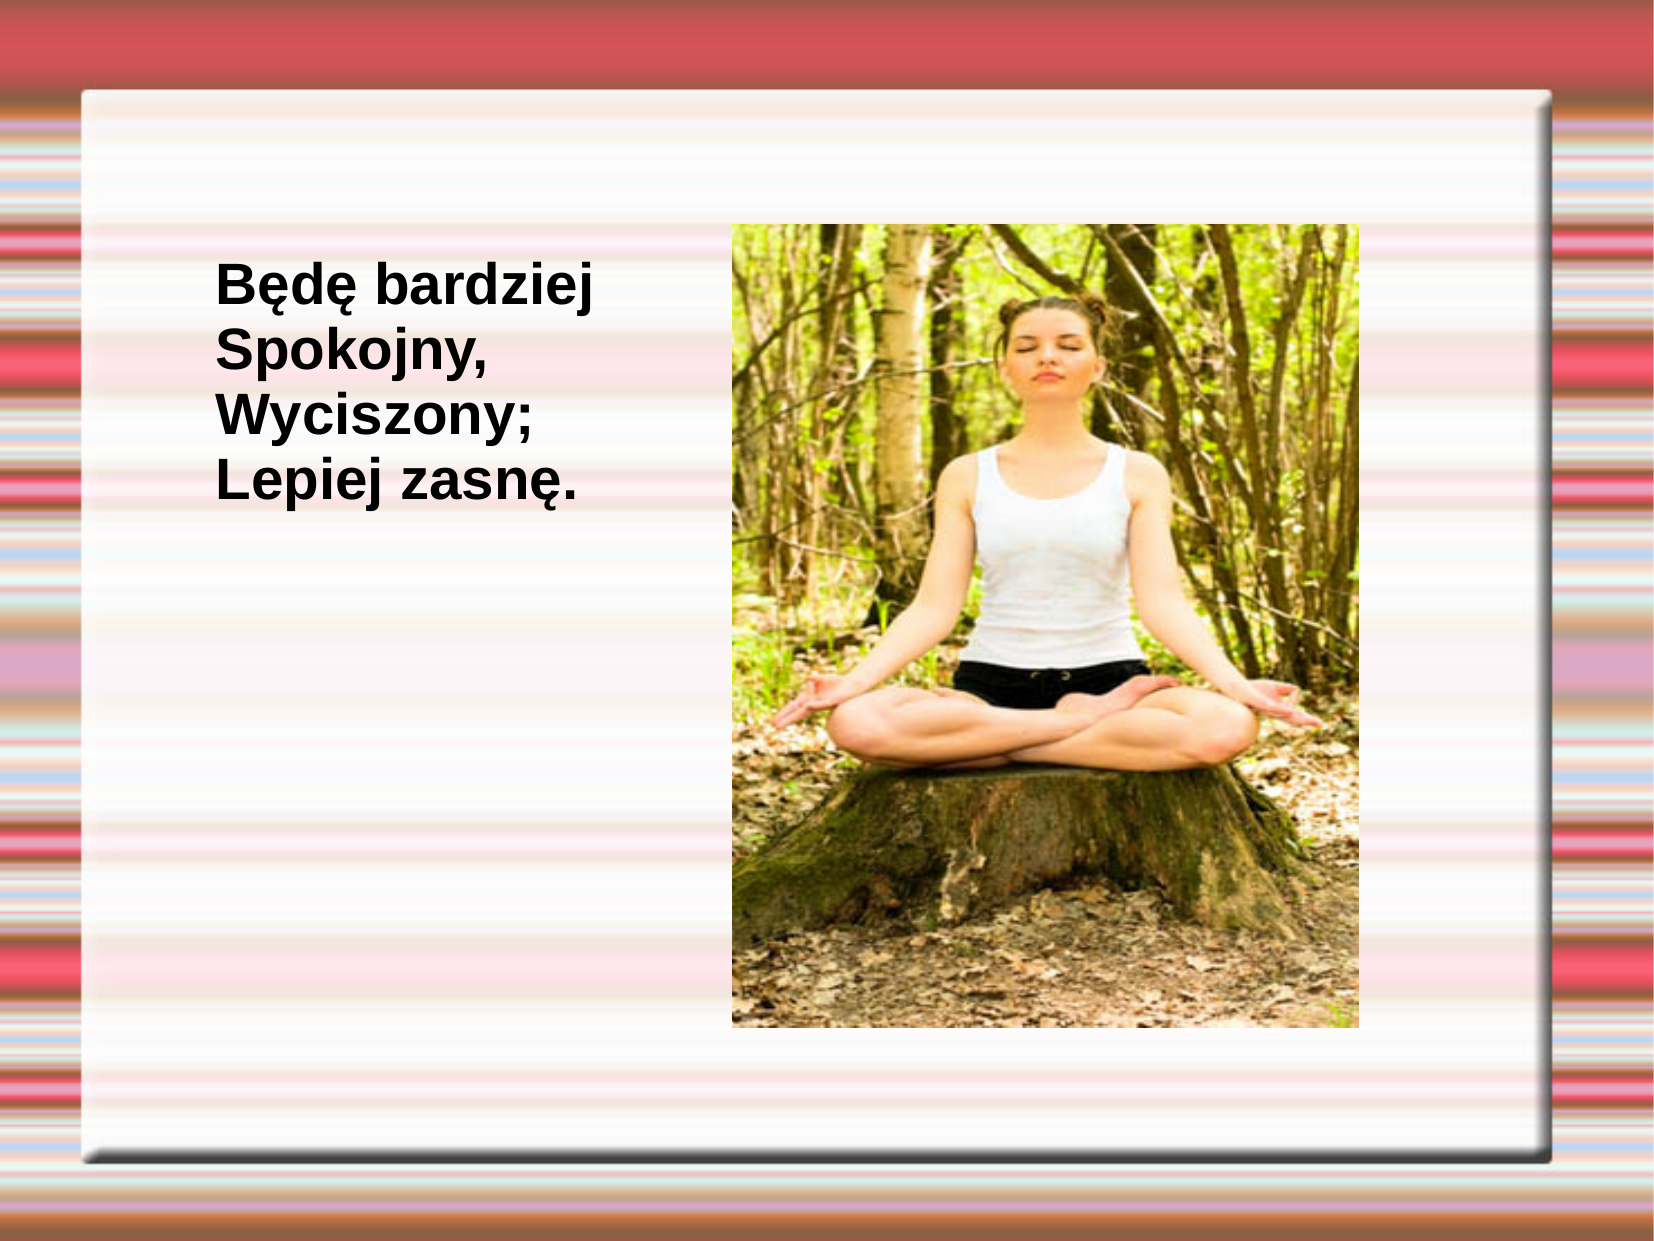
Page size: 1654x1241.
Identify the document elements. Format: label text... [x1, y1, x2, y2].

picture [732, 224, 1359, 1028]
text_box Będę bardziej Spokojny, Wyciszony; Lepiej zasnę. [200, 244, 567, 792]
